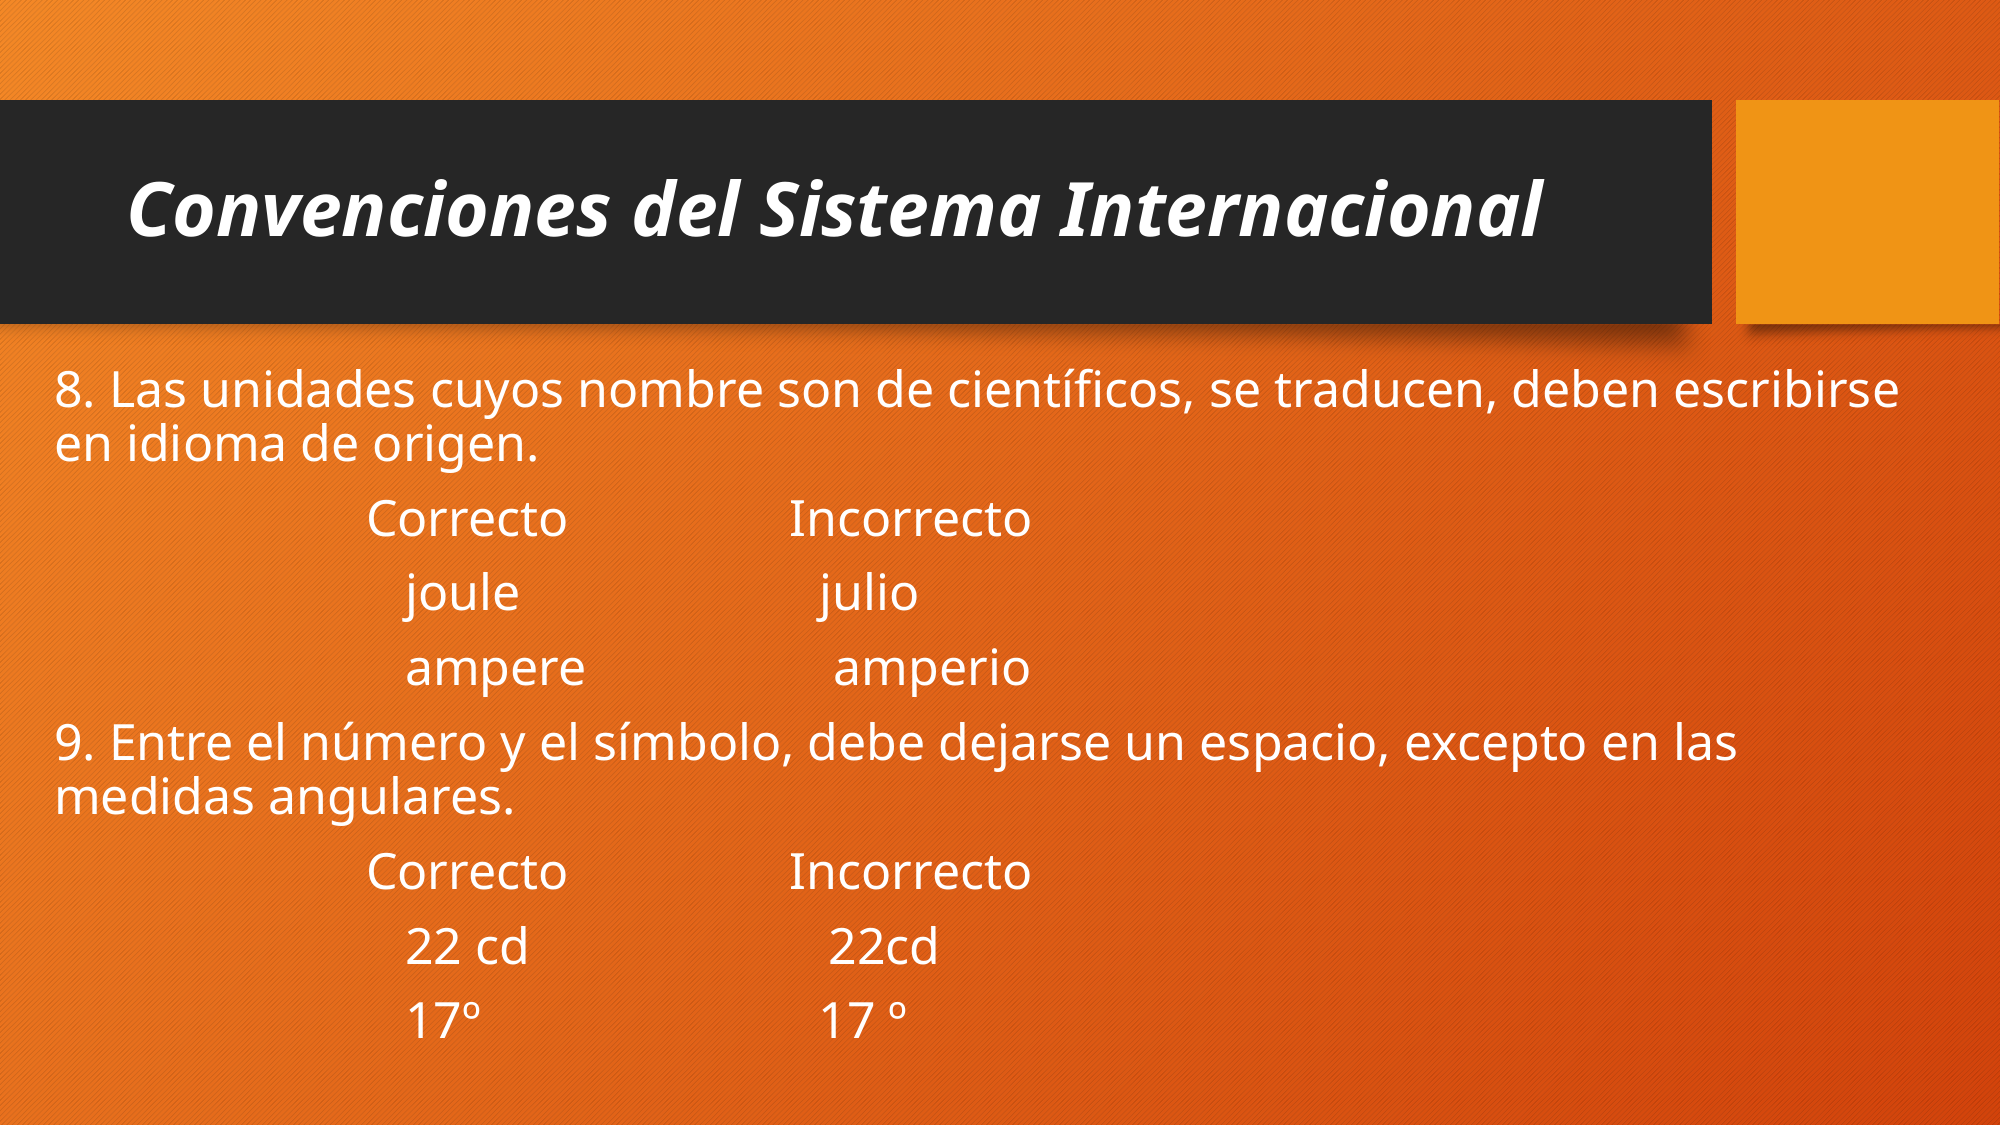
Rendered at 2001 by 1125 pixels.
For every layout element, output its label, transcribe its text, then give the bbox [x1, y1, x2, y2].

title Convenciones del Sistema Internacional [111, 123, 1689, 301]
list 8. Las unidades cuyos nombre son de científicos, se traducen, deben escribirse en idioma de origen. Correcto Incorrecto joule julio ampere amperio 9. Entre el número y el símbolo, debe dejarse un espacio, excepto en las medidas angulares. Correcto Incorrecto 22 cd 22cd 17º 17 º [39, 356, 1948, 1085]
